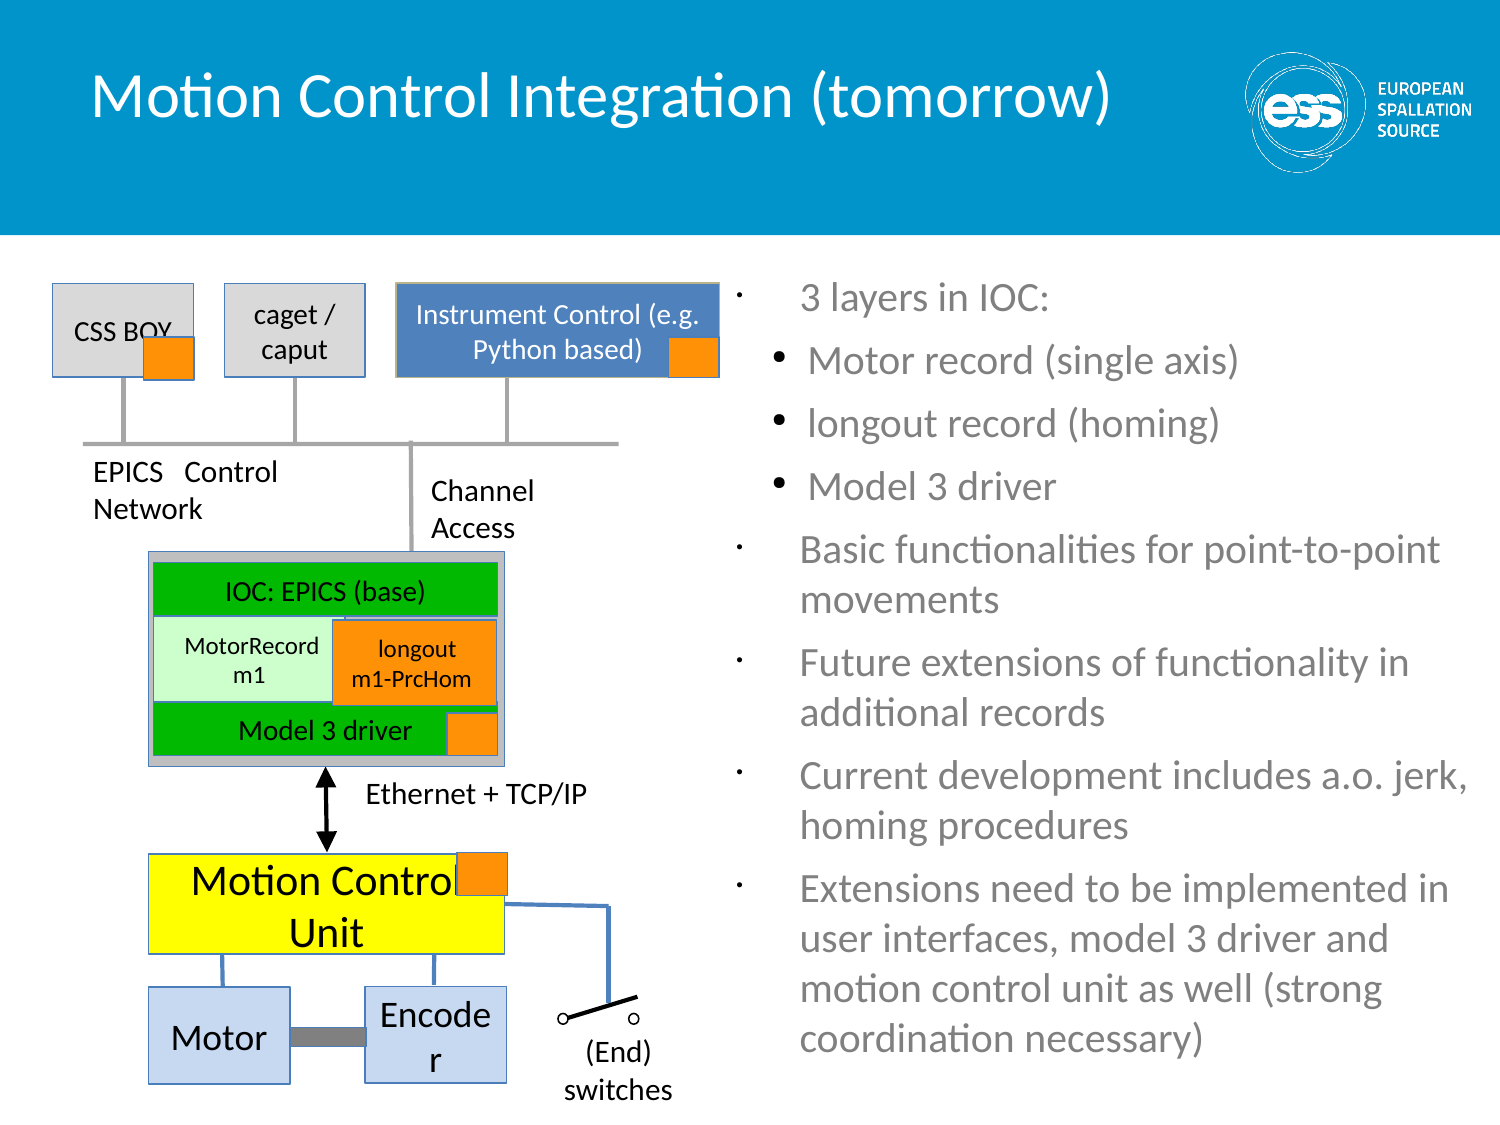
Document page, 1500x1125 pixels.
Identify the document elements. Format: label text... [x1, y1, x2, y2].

text_box CSS BOY [143, 324, 155, 336]
text_box longout m1-PrcHom [332, 619, 497, 706]
picture [1264, 94, 1342, 127]
text_box caget / caput [224, 283, 366, 377]
picture [1379, 83, 1385, 94]
picture [1422, 125, 1428, 134]
picture [1398, 109, 1406, 115]
picture [1436, 104, 1444, 115]
text_box 3 layers in IOC: Motor record (single axis) longout record (homing) Model 3 driver Basic functionalities for point-to-point movements Future extensions of functionality in additional records Current development includes a.o. jerk, homing procedures Extensions need to be implemented in user interfaces, model 3 driver and motion control unit as well (strong coordination necessary) [719, 261, 1500, 1078]
text_box Encoder [364, 986, 507, 1083]
text_box Channel Access [416, 462, 609, 553]
text_box [143, 336, 195, 380]
text_box [290, 1027, 367, 1047]
picture [1454, 83, 1458, 94]
text_box IOC: EPICS (base) [153, 562, 498, 617]
text_box Instrument Control (e.g. Python based) [396, 283, 719, 378]
text_box Ethernet + TCP/IP [345, 766, 615, 819]
picture [1443, 86, 1450, 93]
picture [1423, 83, 1430, 94]
text_box [456, 852, 508, 896]
text_box Motion Control Unit [148, 853, 505, 955]
picture [1418, 104, 1423, 115]
text_box EPICS Control Network [78, 443, 372, 534]
title Motion Control Integration (tomorrow) [75, 45, 1247, 248]
text_box [557, 1013, 569, 1025]
text_box [668, 336, 719, 378]
text_box Motor [148, 987, 290, 1084]
picture [1400, 83, 1407, 94]
text_box [628, 1013, 639, 1025]
text_box CSS BOY [52, 283, 194, 377]
picture [1389, 104, 1393, 115]
text_box MotorRecord m1 [153, 616, 345, 702]
text_box Model 3 driver [153, 702, 498, 756]
text_box (End) switches [527, 1024, 710, 1114]
picture [1409, 104, 1415, 115]
picture [1432, 125, 1438, 136]
text_box [148, 551, 505, 767]
